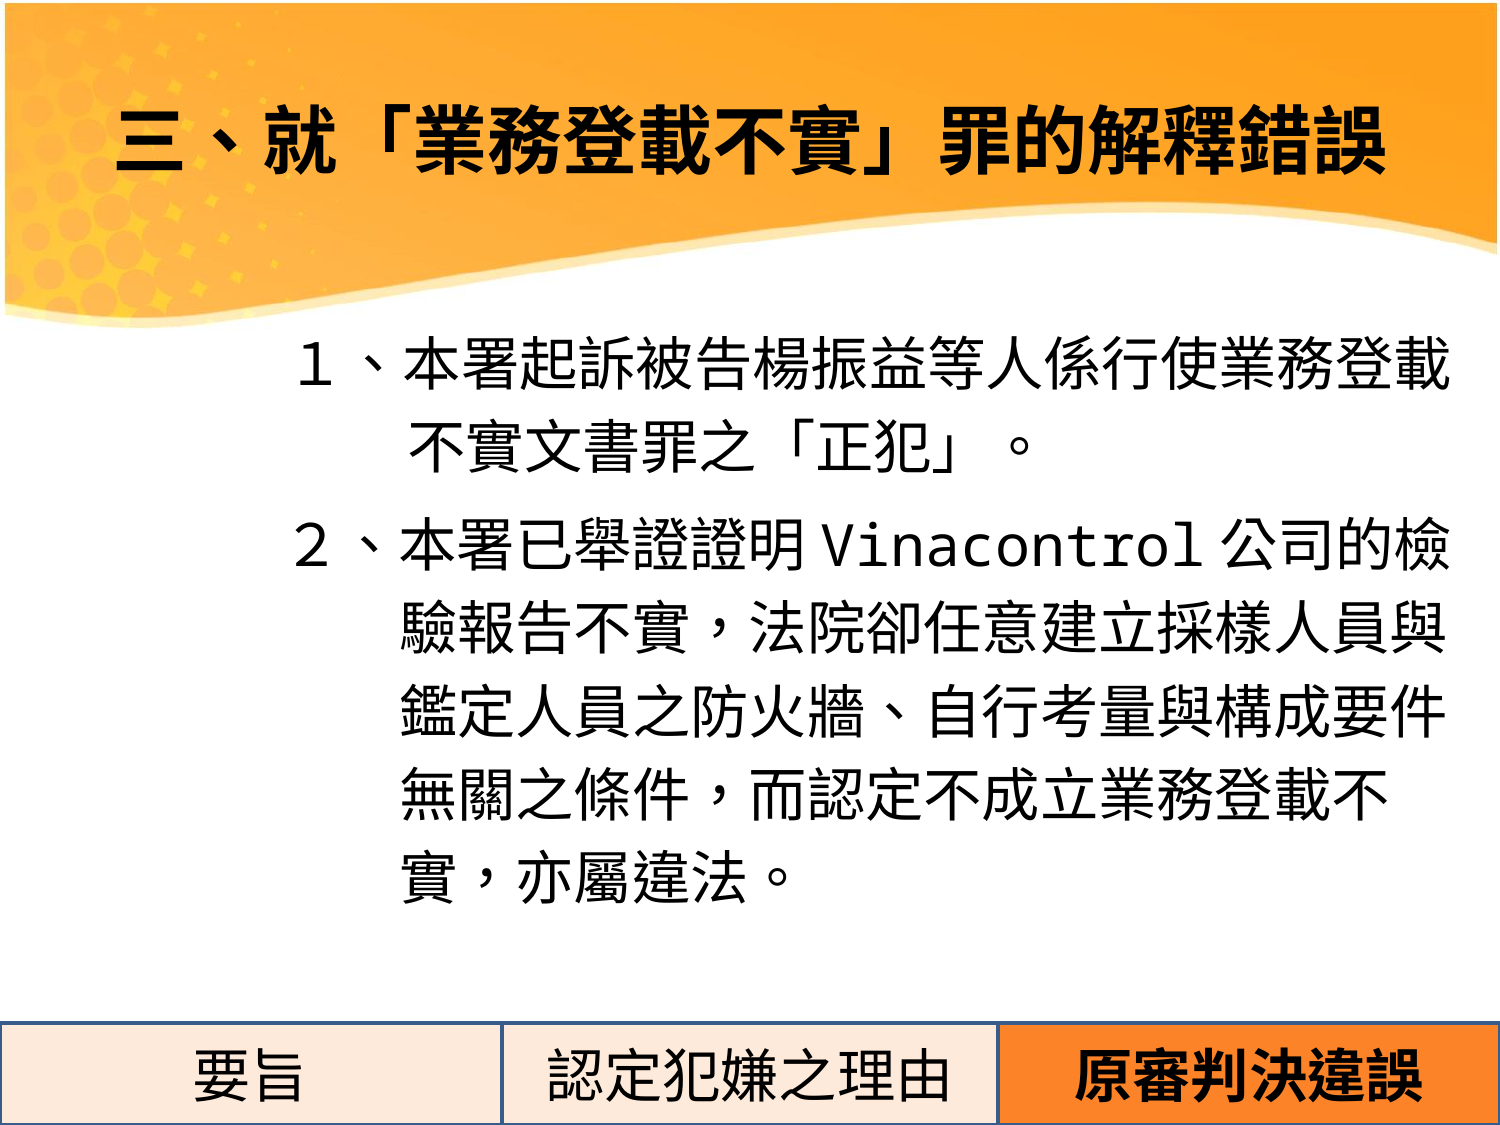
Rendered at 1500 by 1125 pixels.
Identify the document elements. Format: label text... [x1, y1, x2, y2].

list １、本署起訴被告楊振益等人係行使業務登載不實文書罪之「正犯」。 ２、本署已舉證證明Vinacontrol公司的檢驗報告不實，法院卻任意建立採樣人員與鑑定人員之防火牆、自行考量與構成要件無關之條件，而認定不成立業務登載不實，亦屬違法。 [150, 208, 1500, 983]
title 三、就「業務登載不實」罪的解釋錯誤 [75, 45, 1426, 233]
